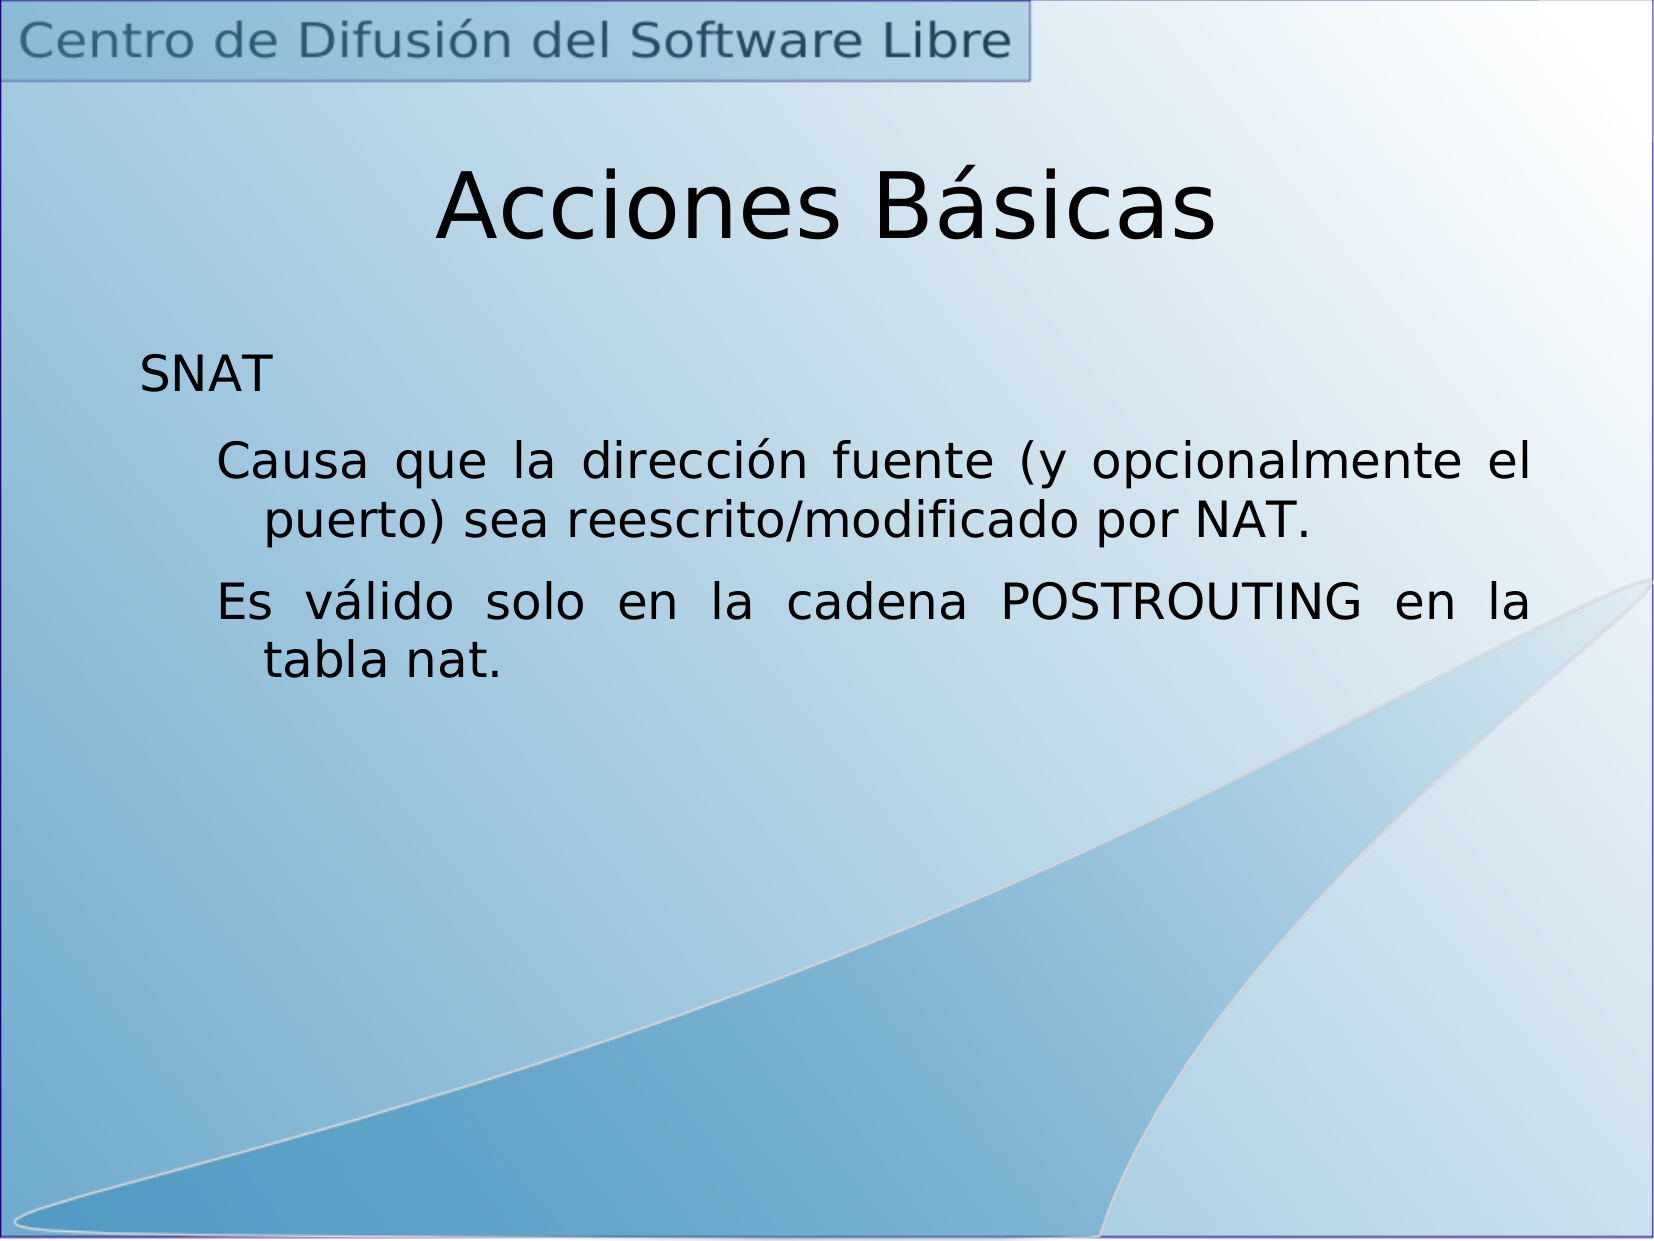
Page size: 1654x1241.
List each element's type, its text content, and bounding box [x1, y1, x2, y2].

picture [0, 0, 1654, 1241]
title Acciones Básicas [121, 102, 1534, 311]
list SNAT Causa que la dirección fuente (y opcionalmente el puerto) sea reescrito/modificado por NAT. Es válido solo en la cadena POSTROUTING en la tabla nat. [121, 344, 1534, 1127]
